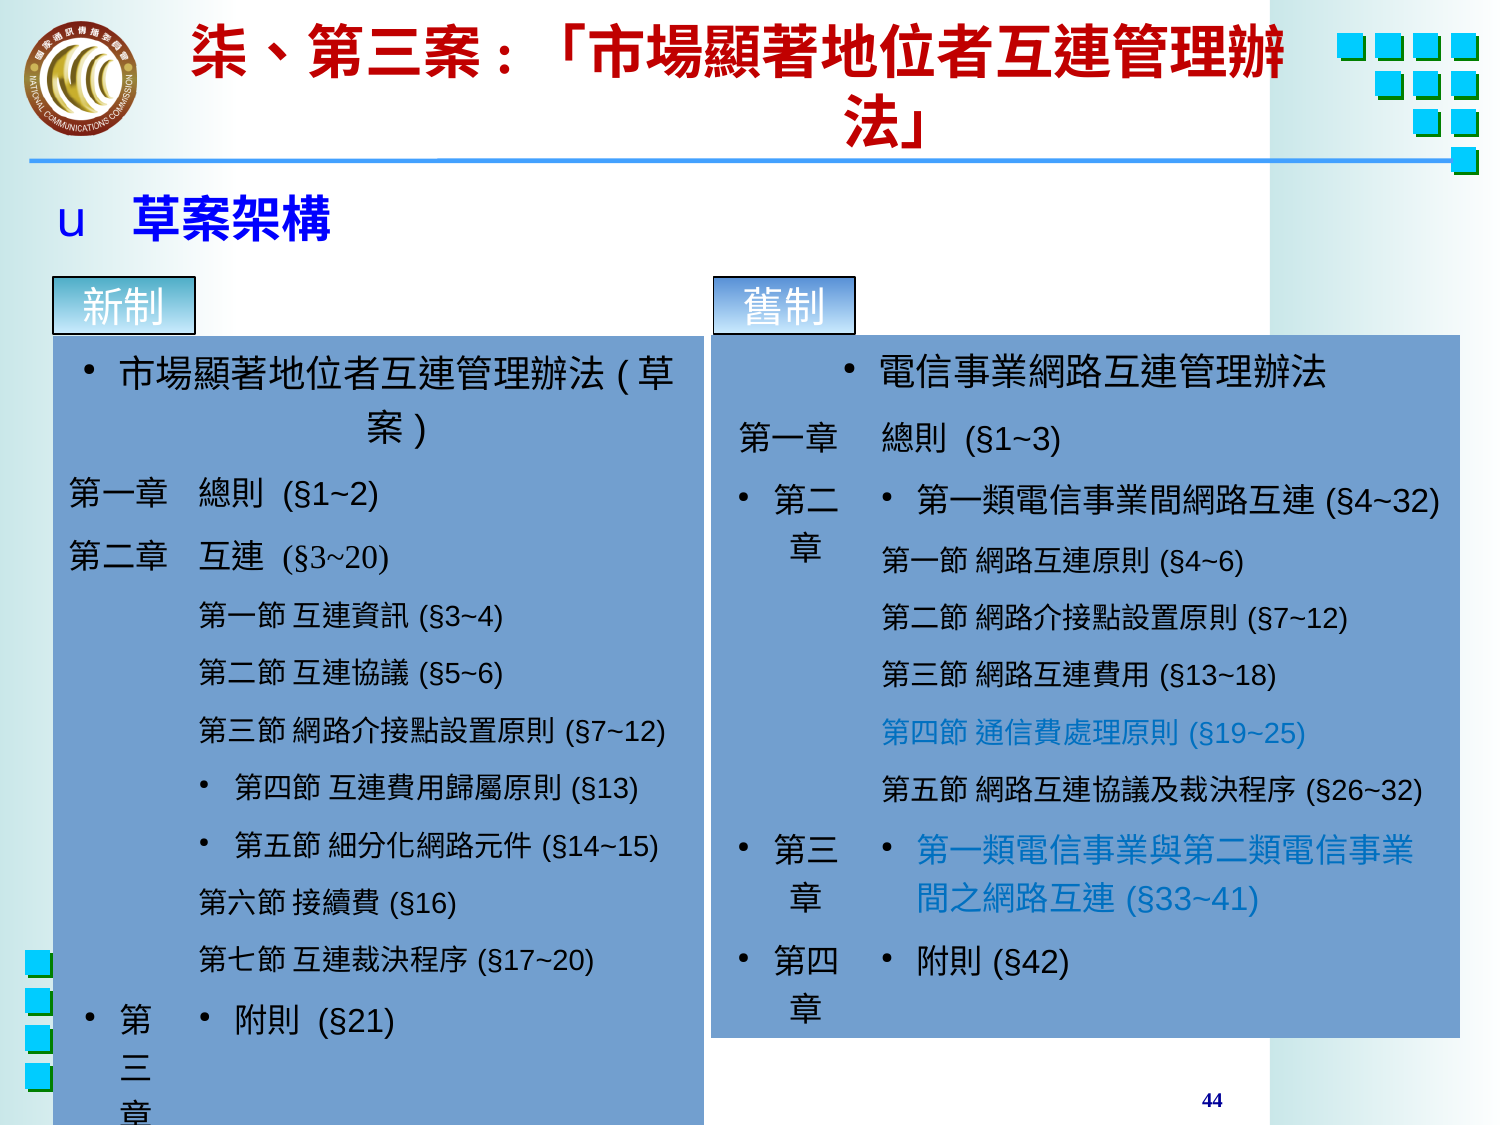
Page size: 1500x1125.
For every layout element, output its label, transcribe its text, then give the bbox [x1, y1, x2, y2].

title 柒、第三案:「市場顯著地位者互連管理辦法」 [123, 7, 1353, 161]
table_cell 總則 (§1~2) [184, 460, 704, 522]
table_cell 第三節 網路互連費用(§13~18) [866, 644, 1460, 702]
table_cell 第四章 [711, 927, 866, 1038]
table_cell 附則 (§21) [184, 987, 704, 1125]
table_cell 第三章 [711, 816, 866, 927]
table_cell 第五節 細分化網路元件(§14~15) [184, 815, 704, 872]
table_cell 第三章 [53, 987, 184, 1125]
table_cell 第二節 互連協議(§5~6) [184, 643, 704, 700]
table_cell 第一節 網路互連原則(§4~6) [866, 530, 1460, 587]
table_cell 第四節 通信費處理原則(§19~25) [866, 702, 1460, 759]
table_cell 互連 (§3~20) [184, 522, 704, 585]
table_header 電信事業網路互連管理辦法 [711, 335, 1460, 404]
table_header 市場顯著地位者互連管理辦法(草案) [53, 336, 704, 460]
table_cell 第一類電信事業間網路互連(§4~32) [866, 467, 1460, 530]
table_cell 第六節 接續費(§16) [184, 872, 704, 929]
table_cell 第一節 互連資訊(§3~4) [184, 585, 704, 643]
table_cell 第一章 [711, 404, 866, 467]
table_cell 附則(§42) [866, 927, 1460, 1038]
table_cell 第二章 [711, 467, 866, 816]
table_cell 第一類電信事業與第二類電信事業間之網路互連(§33~41) [866, 816, 1460, 927]
table_cell 第一章 [53, 460, 184, 522]
table_cell 總則 (§1~3) [866, 404, 1460, 467]
text_box 草案架構 [41, 180, 1136, 255]
table_cell 第七節 互連裁決程序(§17~20) [184, 929, 704, 987]
text_box 舊制 [713, 277, 855, 334]
table_cell 第二節 網路介接點設置原則(§7~12) [866, 587, 1460, 644]
table_cell 第五節 網路互連協議及裁決程序(§26~32) [866, 759, 1460, 816]
table_cell 第二章 [53, 522, 184, 987]
table_cell 第四節 互連費用歸屬原則(§13) [184, 757, 704, 815]
text_box 新制 [53, 277, 195, 334]
table_cell 第三節 網路介接點設置原則(§7~12) [184, 700, 704, 757]
